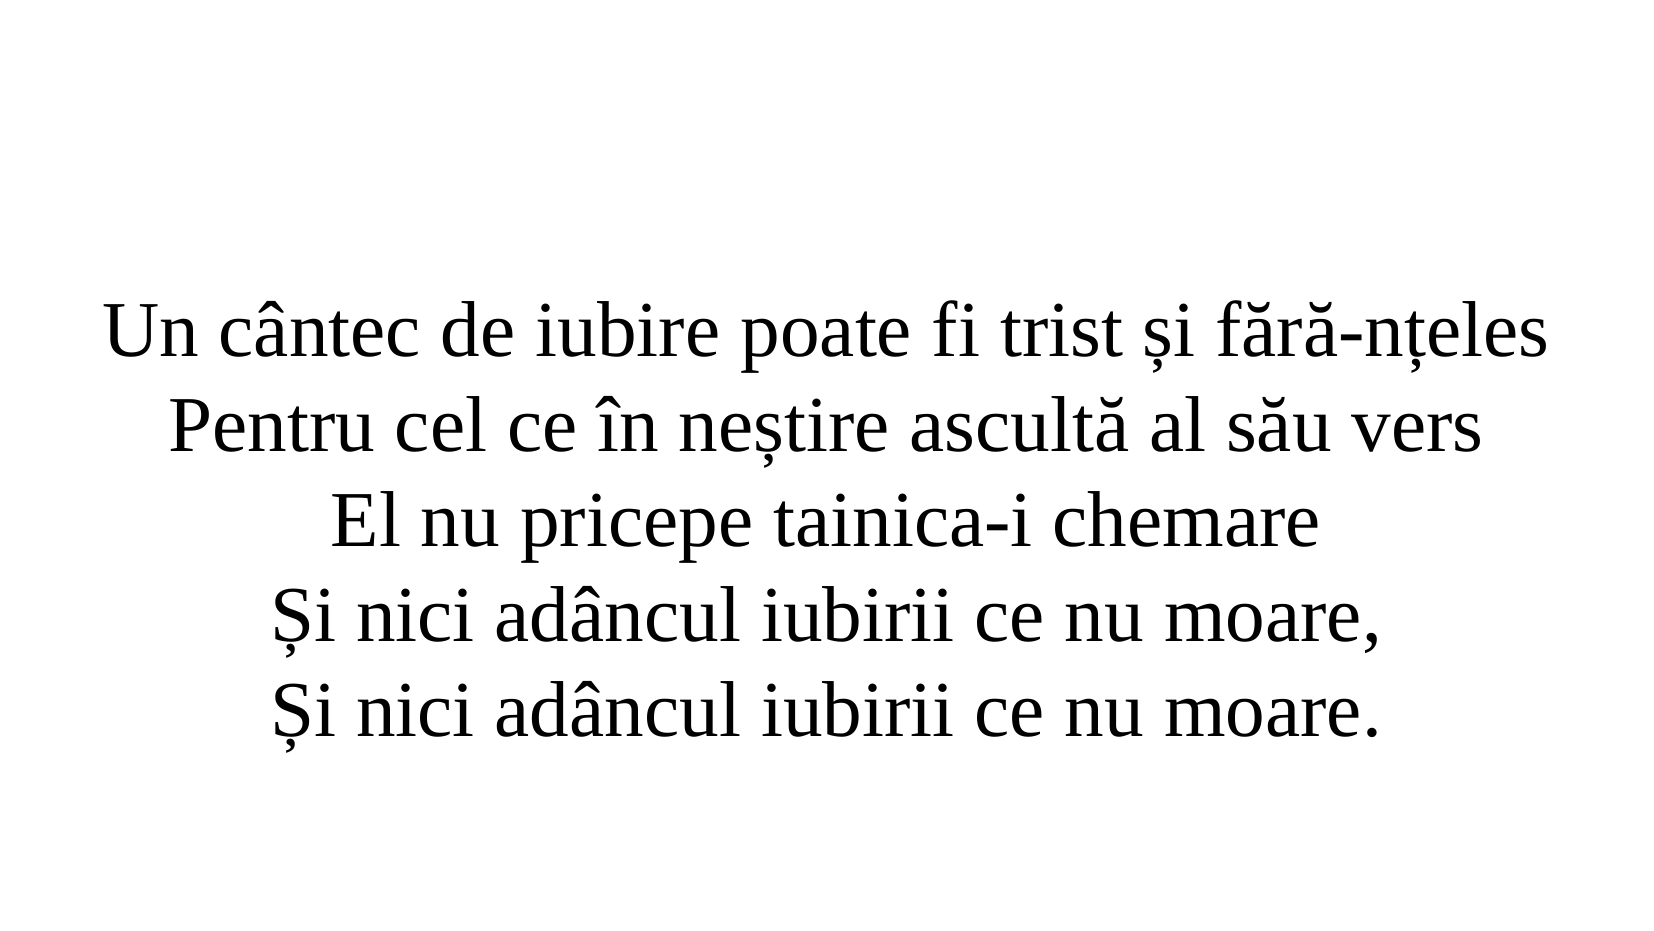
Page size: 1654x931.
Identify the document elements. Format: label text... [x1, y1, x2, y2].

subtitle Un cântec de iubire poate fi trist și fără-nțeles Pentru cel ce în neștire ascultă al său vers El nu pricepe tainica-i chemare Și nici adâncul iubirii ce nu moare, Și nici adâncul iubirii ce nu moare. [0, 269, 1654, 690]
